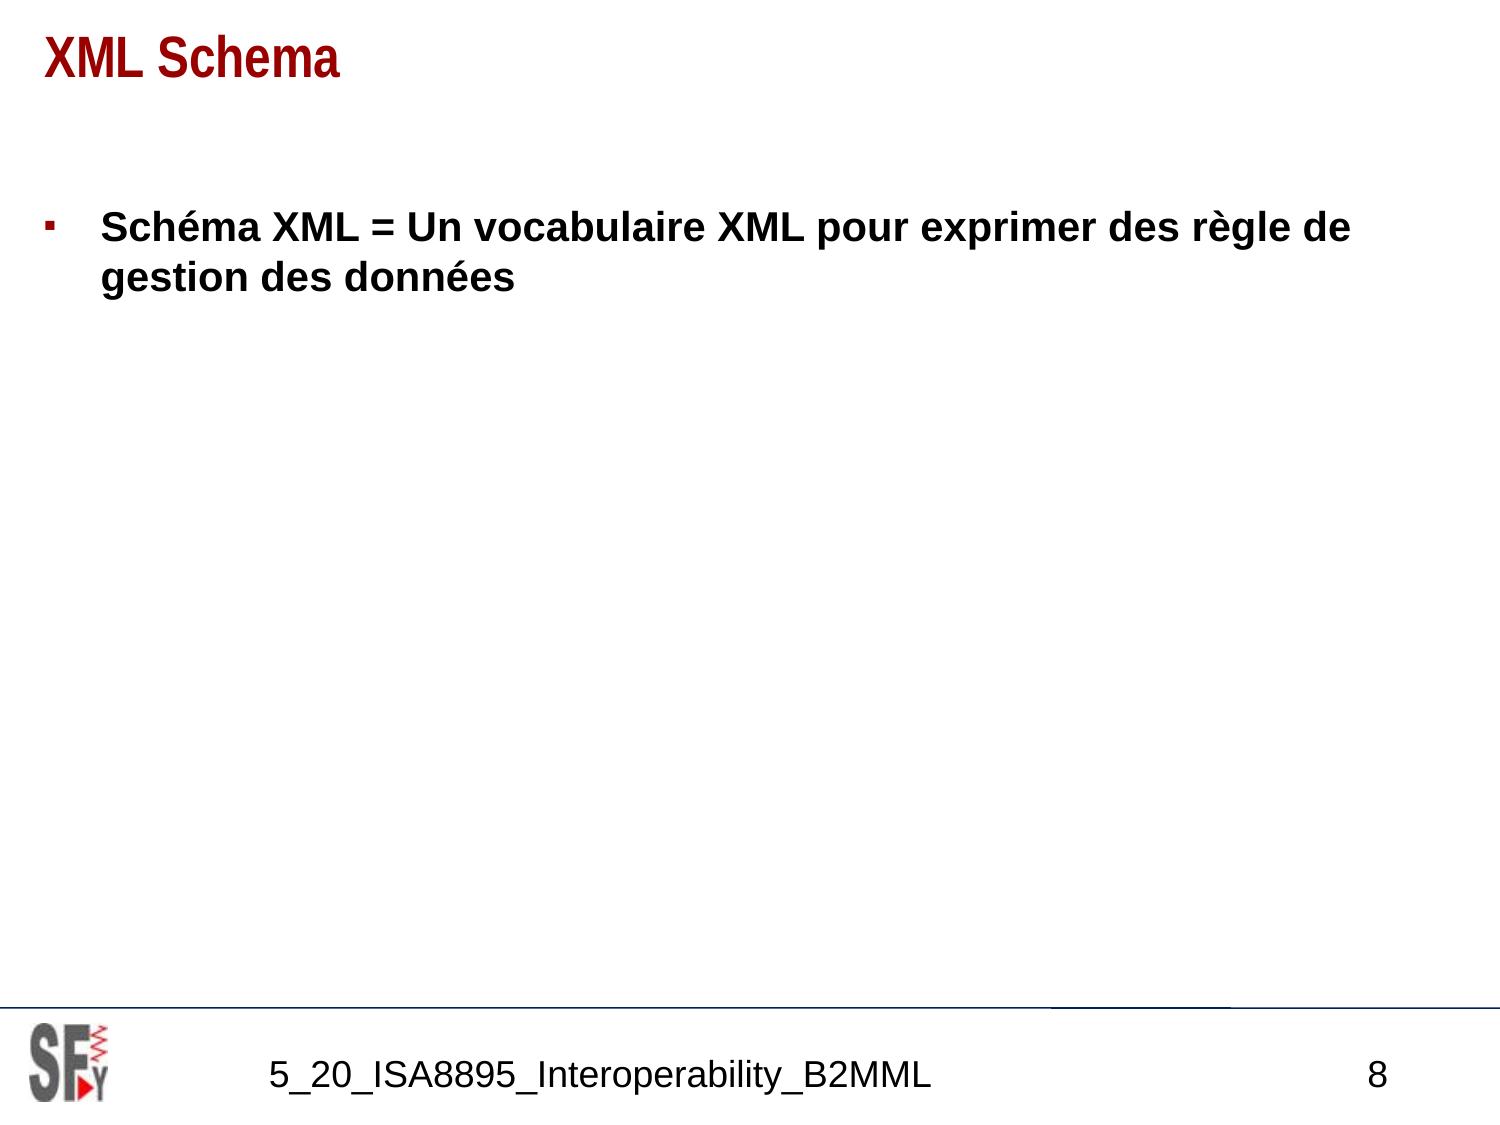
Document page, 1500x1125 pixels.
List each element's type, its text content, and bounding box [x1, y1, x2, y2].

list Schéma XML = Un vocabulaire XML pour exprimer des règle de gestion des données [29, 184, 1471, 988]
picture [29, 1023, 108, 1102]
slide_number <numéro> [1352, 1034, 1490, 1103]
footer 5_20_ISA8895_Interoperability_B2MML [253, 1034, 1336, 1103]
title XML Schema [29, 12, 1471, 138]
